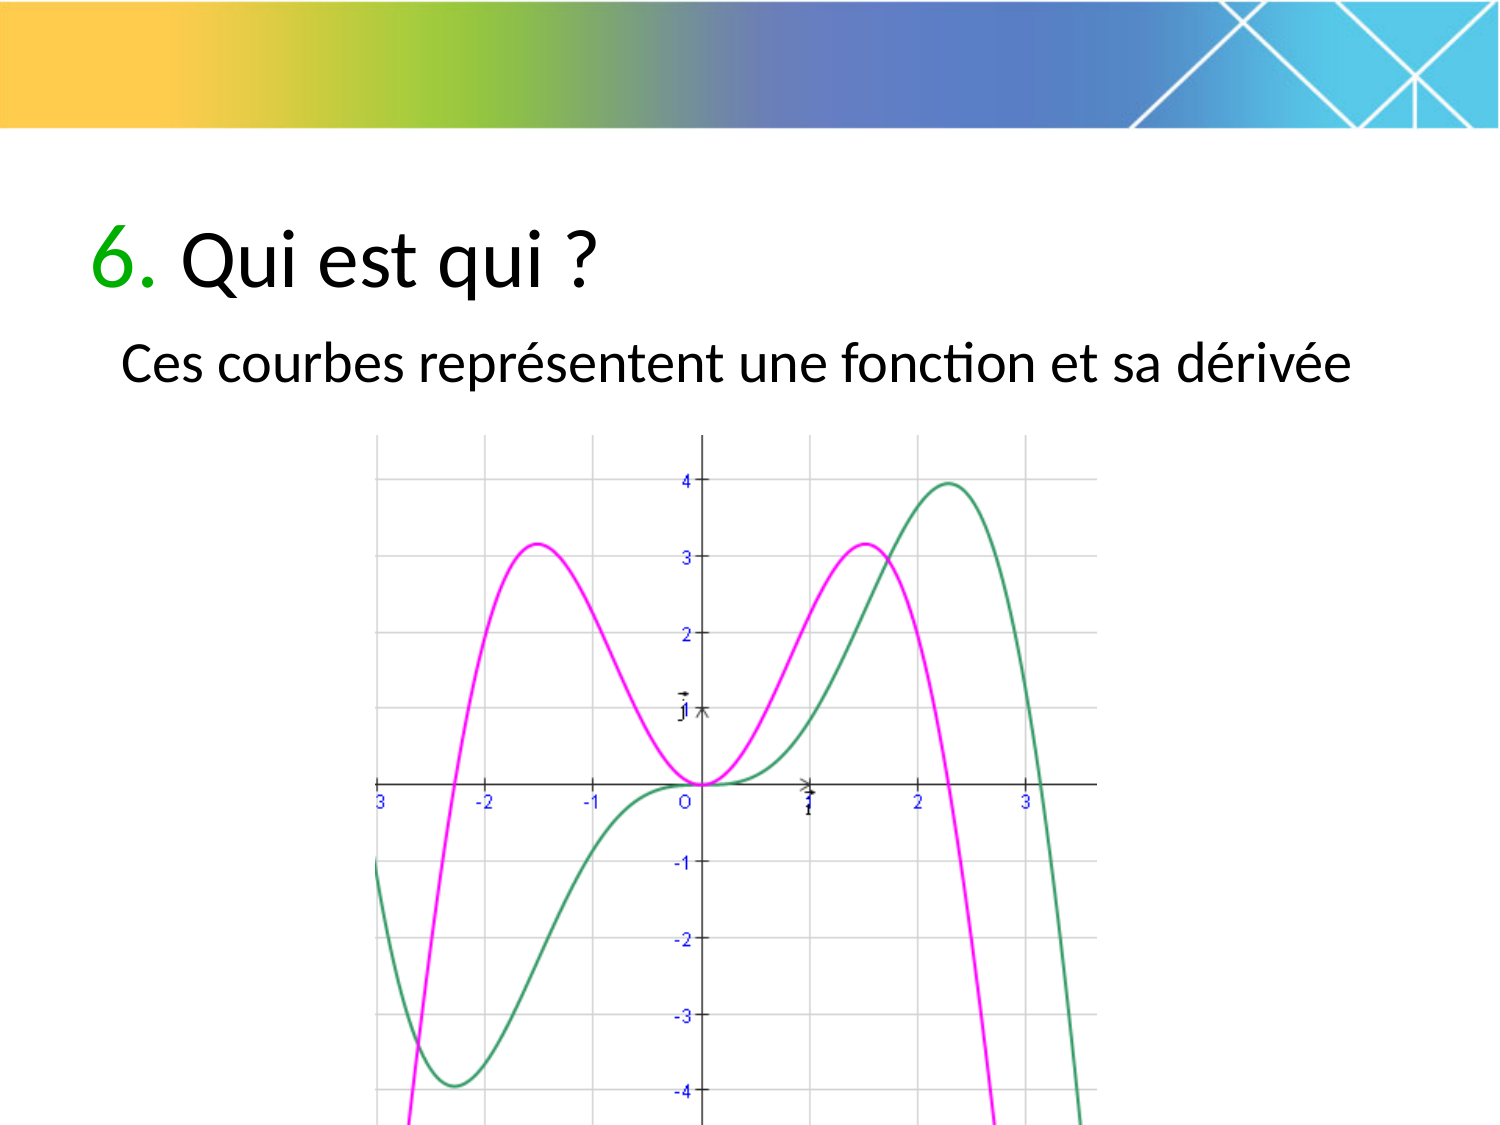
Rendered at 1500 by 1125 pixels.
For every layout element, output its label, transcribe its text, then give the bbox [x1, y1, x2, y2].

picture [0, 0, 1500, 130]
text_box Ces courbes représentent une fonction et sa dérivée [106, 316, 1382, 402]
text_box 6. Qui est qui ? [74, 163, 1500, 338]
picture [375, 435, 1097, 1125]
